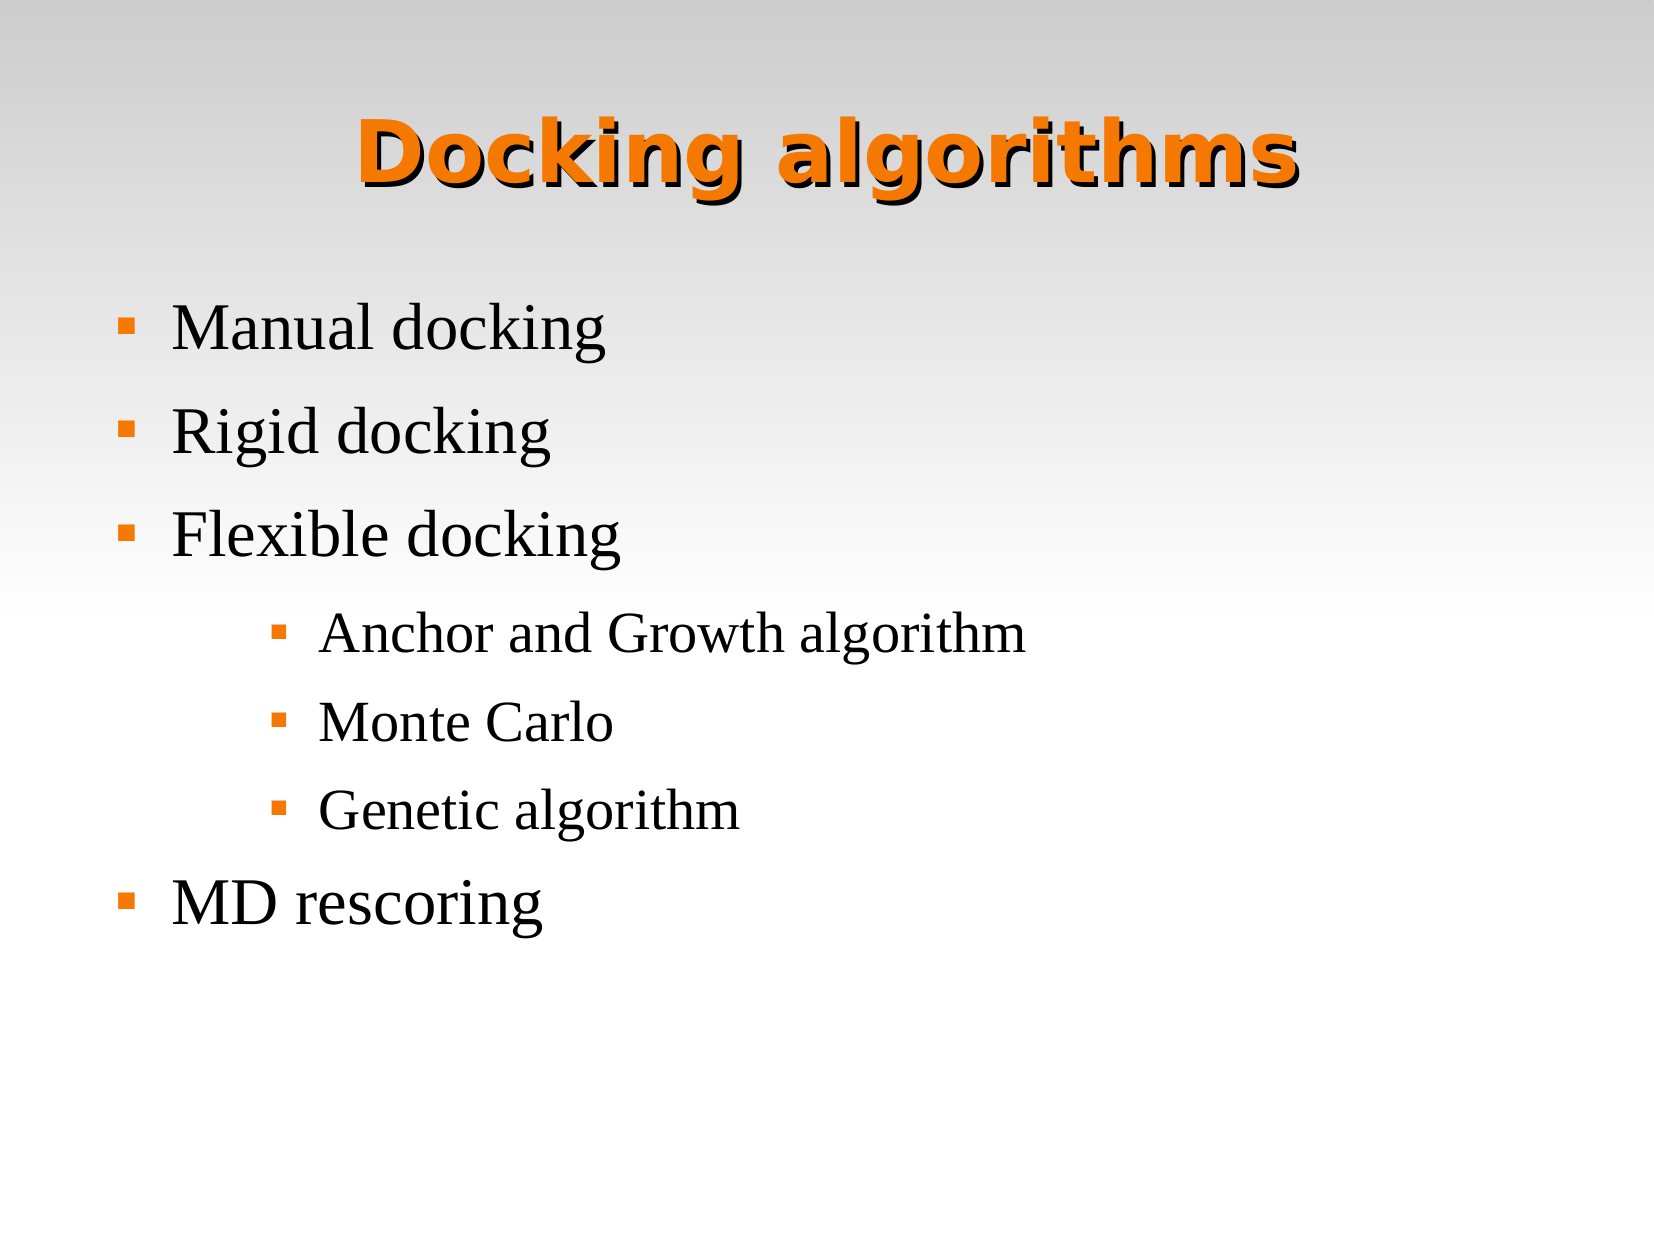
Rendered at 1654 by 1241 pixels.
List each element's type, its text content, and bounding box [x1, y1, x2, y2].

title Docking algorithms [82, 49, 1571, 257]
list Manual docking Rigid docking Flexible docking Anchor and Growth algorithm Monte Carlo Genetic algorithm MD rescoring [82, 290, 1571, 1109]
